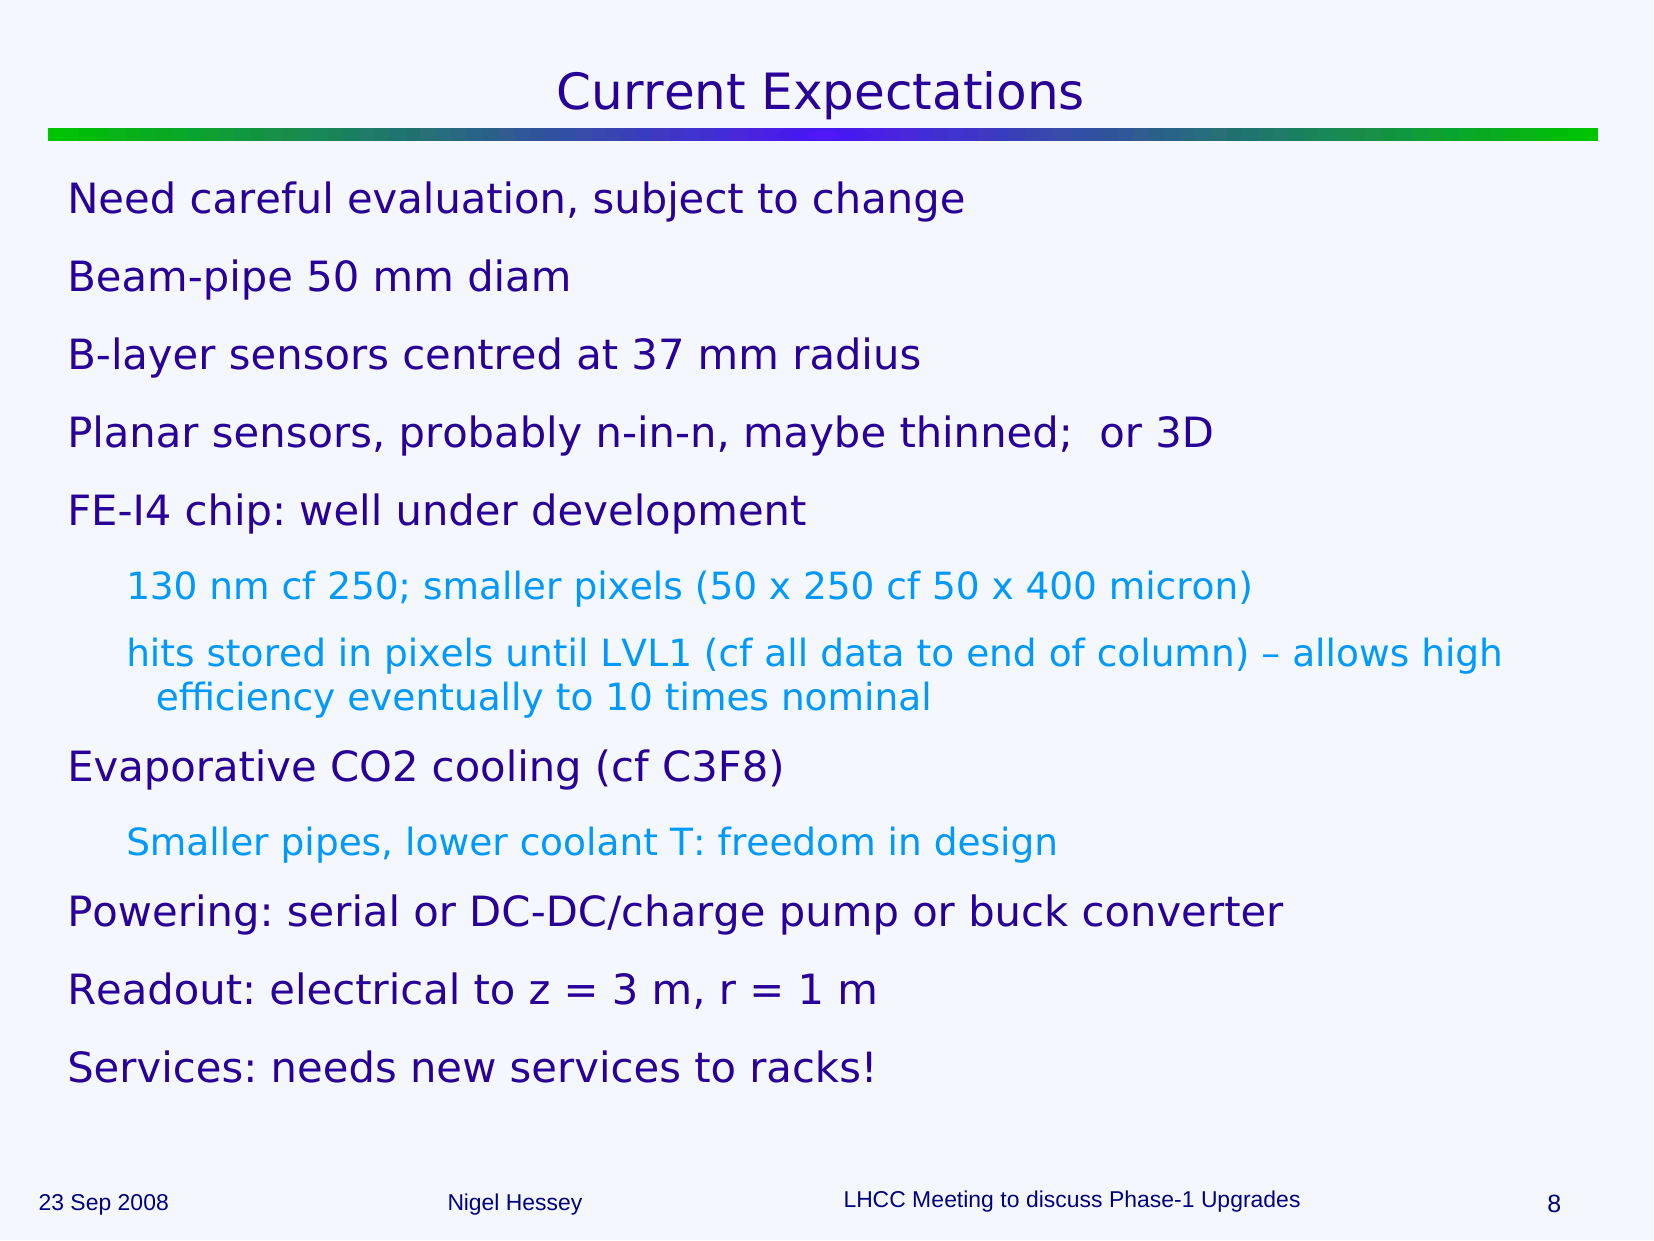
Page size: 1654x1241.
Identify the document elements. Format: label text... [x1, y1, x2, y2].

picture [48, 128, 95, 141]
picture [1563, 128, 1598, 141]
title Current Expectations [95, 37, 1563, 146]
list Need careful evaluation, subject to change Beam-pipe 50 mm diam B-layer sensors centred at 37 mm radius Planar sensors, probably n-in-n, maybe thinned; or 3D FE-I4 chip: well under development 130 nm cf 250; smaller pixels (50 x 250 cf 50 x 400 micron) hits stored in pixels until LVL1 (cf all data to end of column) – allows high efficiency eventually to 10 times nominal Evaporative CO2 cooling (cf C3F8) Smaller pipes, lower coolant T: freedom in design Powering: serial or DC-DC/charge pump or buck converter Readout: electrical to z = 3 m, r = 1 m Services: needs new services to racks! [49, 174, 1614, 1127]
